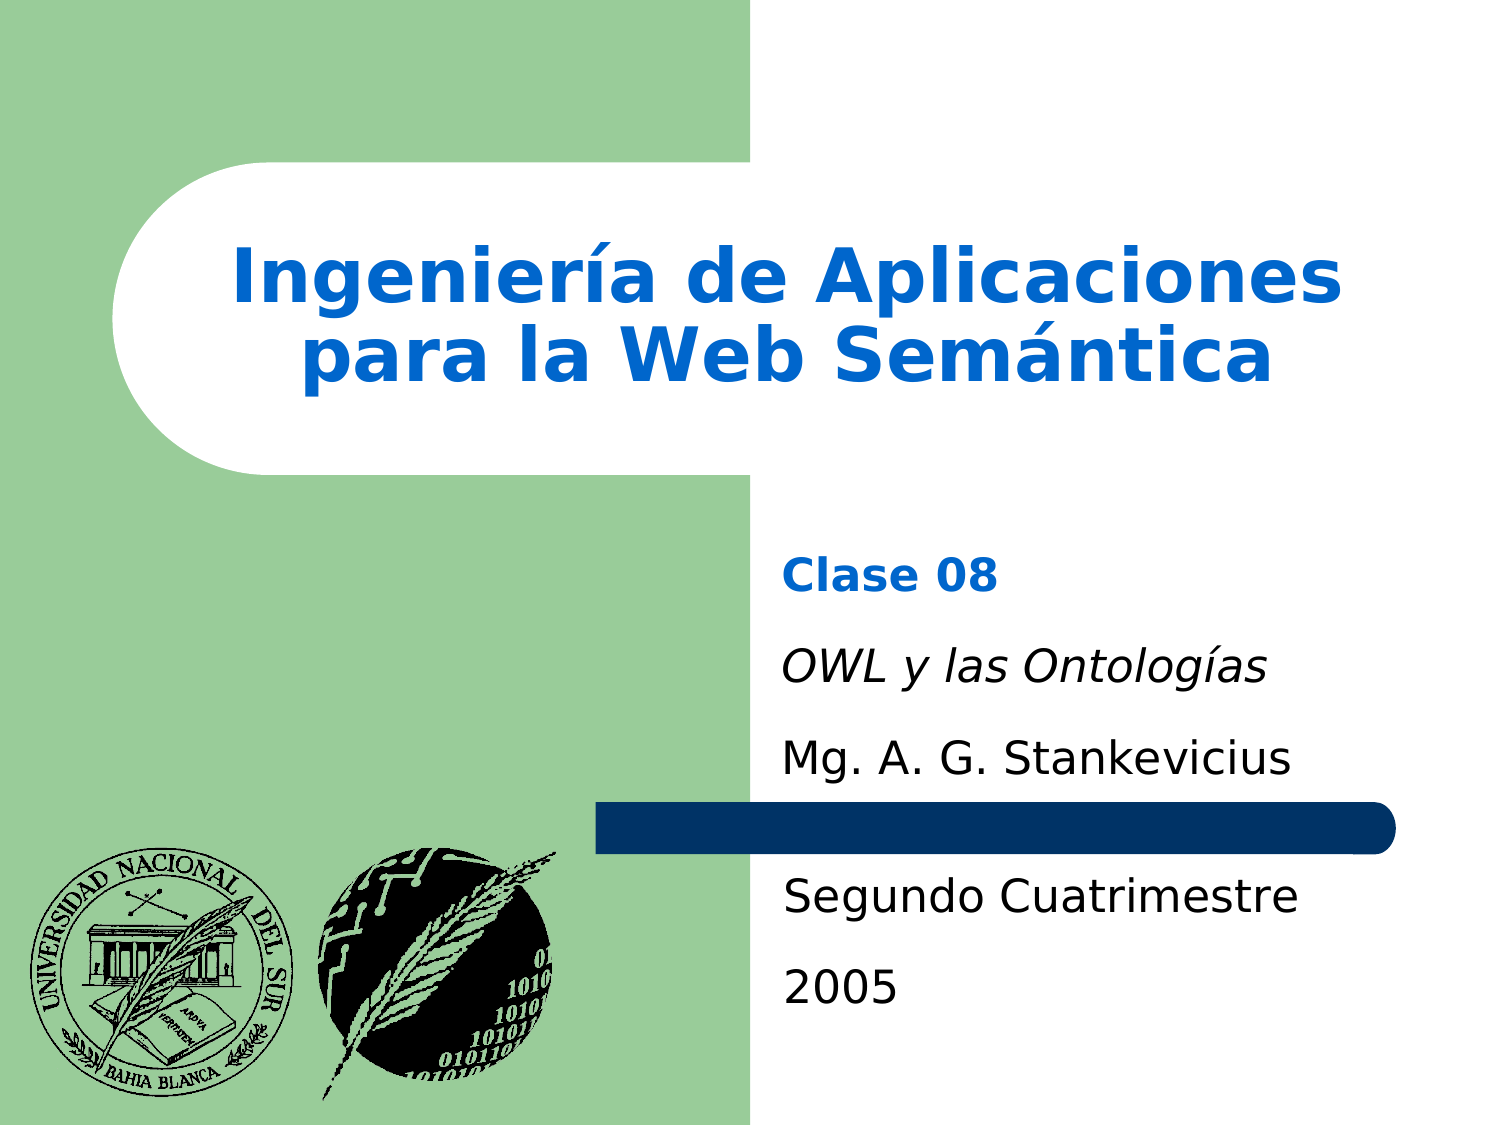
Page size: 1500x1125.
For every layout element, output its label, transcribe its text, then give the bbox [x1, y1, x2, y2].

picture [21, 833, 305, 1106]
title Ingeniería de Aplicaciones para la Web Semántica [112, 162, 1463, 475]
text_box Clase 08 OWL y las Ontologías Mg. A. G. Stankevicius [766, 541, 1463, 793]
text_box Segundo Cuatrimestre 2005 [769, 861, 1466, 1022]
picture [313, 846, 556, 1106]
